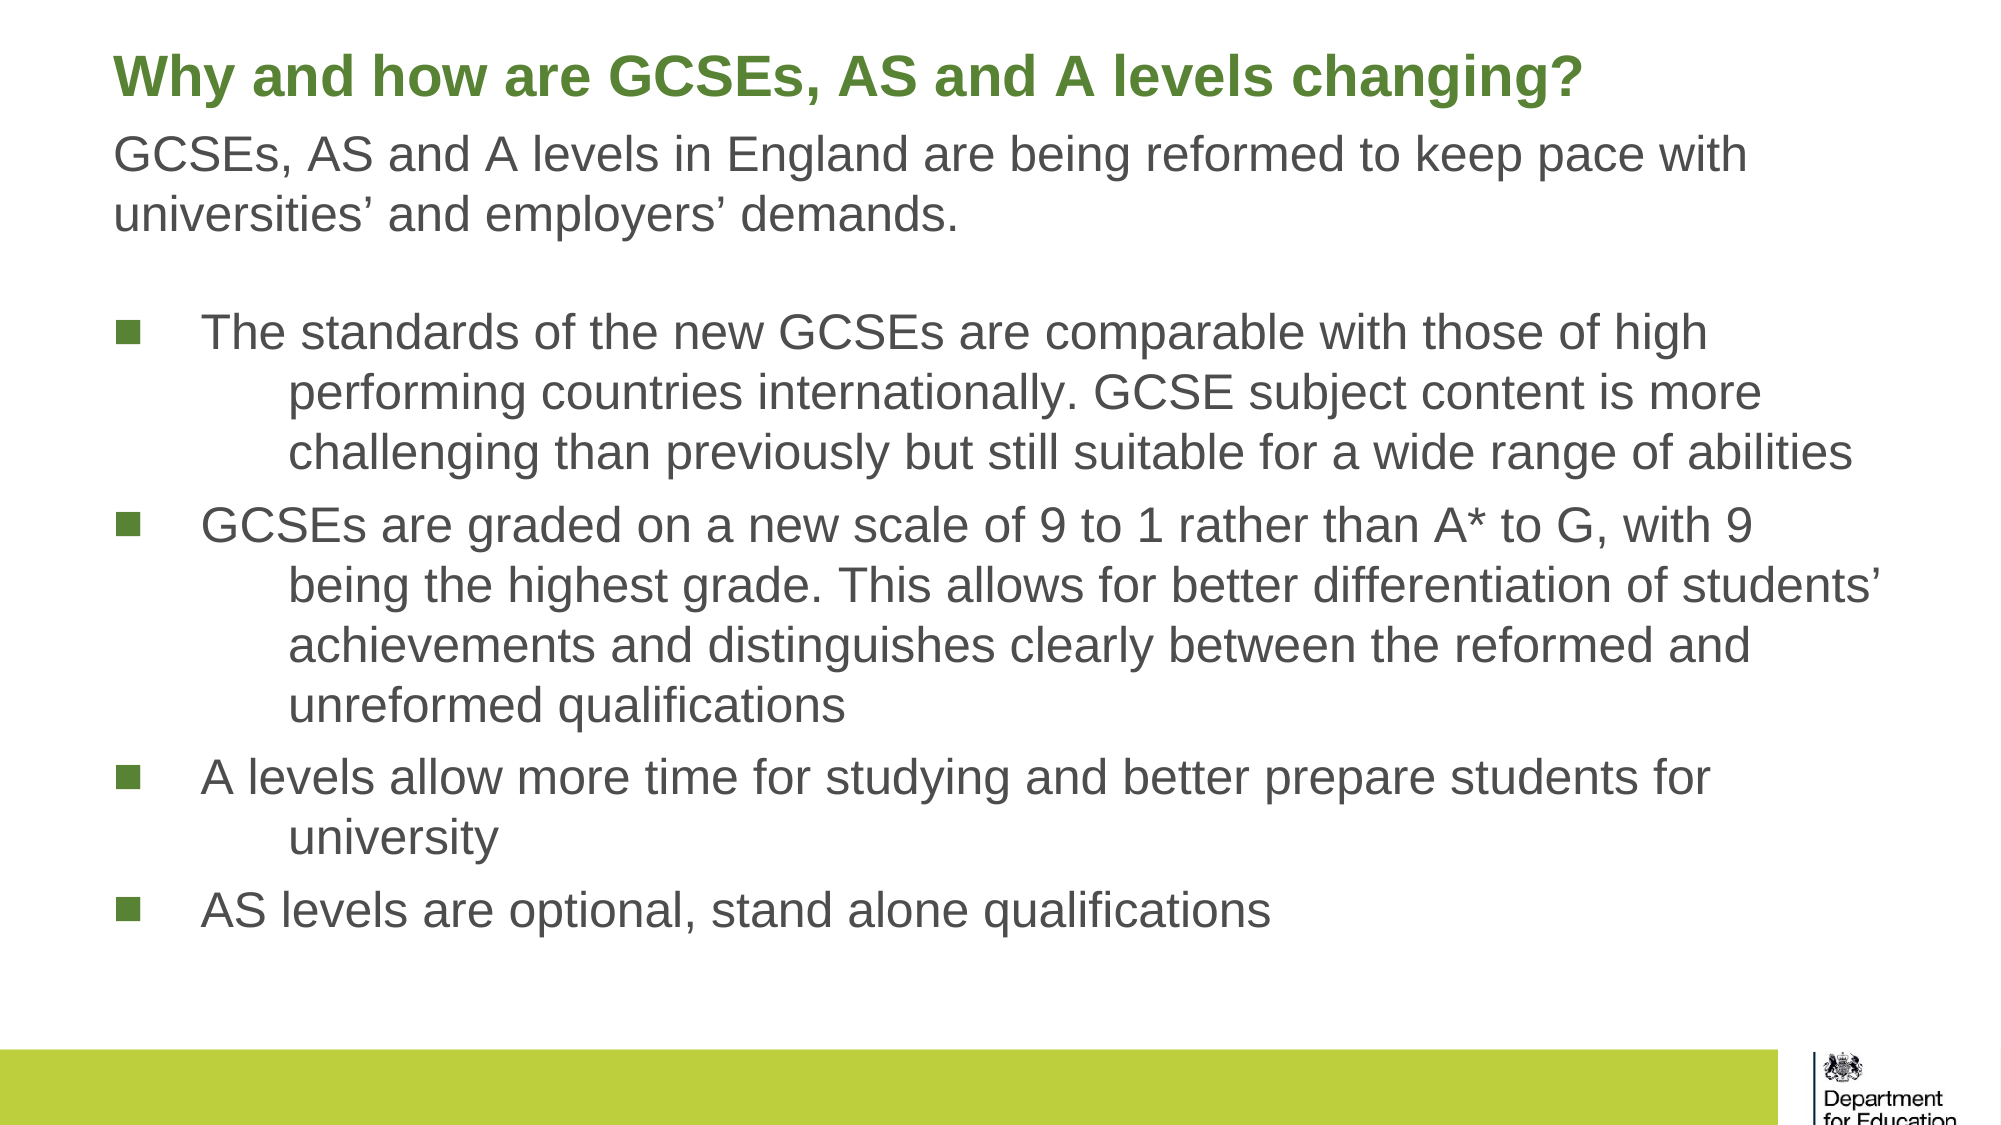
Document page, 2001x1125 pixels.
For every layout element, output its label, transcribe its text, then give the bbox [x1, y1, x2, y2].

text_box GCSEs, AS and A levels in England are being reformed to keep pace with universities’ and employers’ demands. The standards of the new GCSEs are comparable with those of high performing countries internationally. GCSE subject content is more challenging than previously but still suitable for a wide range of abilities GCSEs are graded on a new scale of 9 to 1 rather than A* to G, with 9 being the highest grade. This allows for better differentiation of students’ achievements and distinguishes clearly between the reformed and unreformed qualifications A levels allow more time for studying and better prepare students for university AS levels are optional, stand alone qualifications [98, 114, 1905, 945]
title Why and how are GCSEs, AS and A levels changing? [98, 30, 1824, 114]
